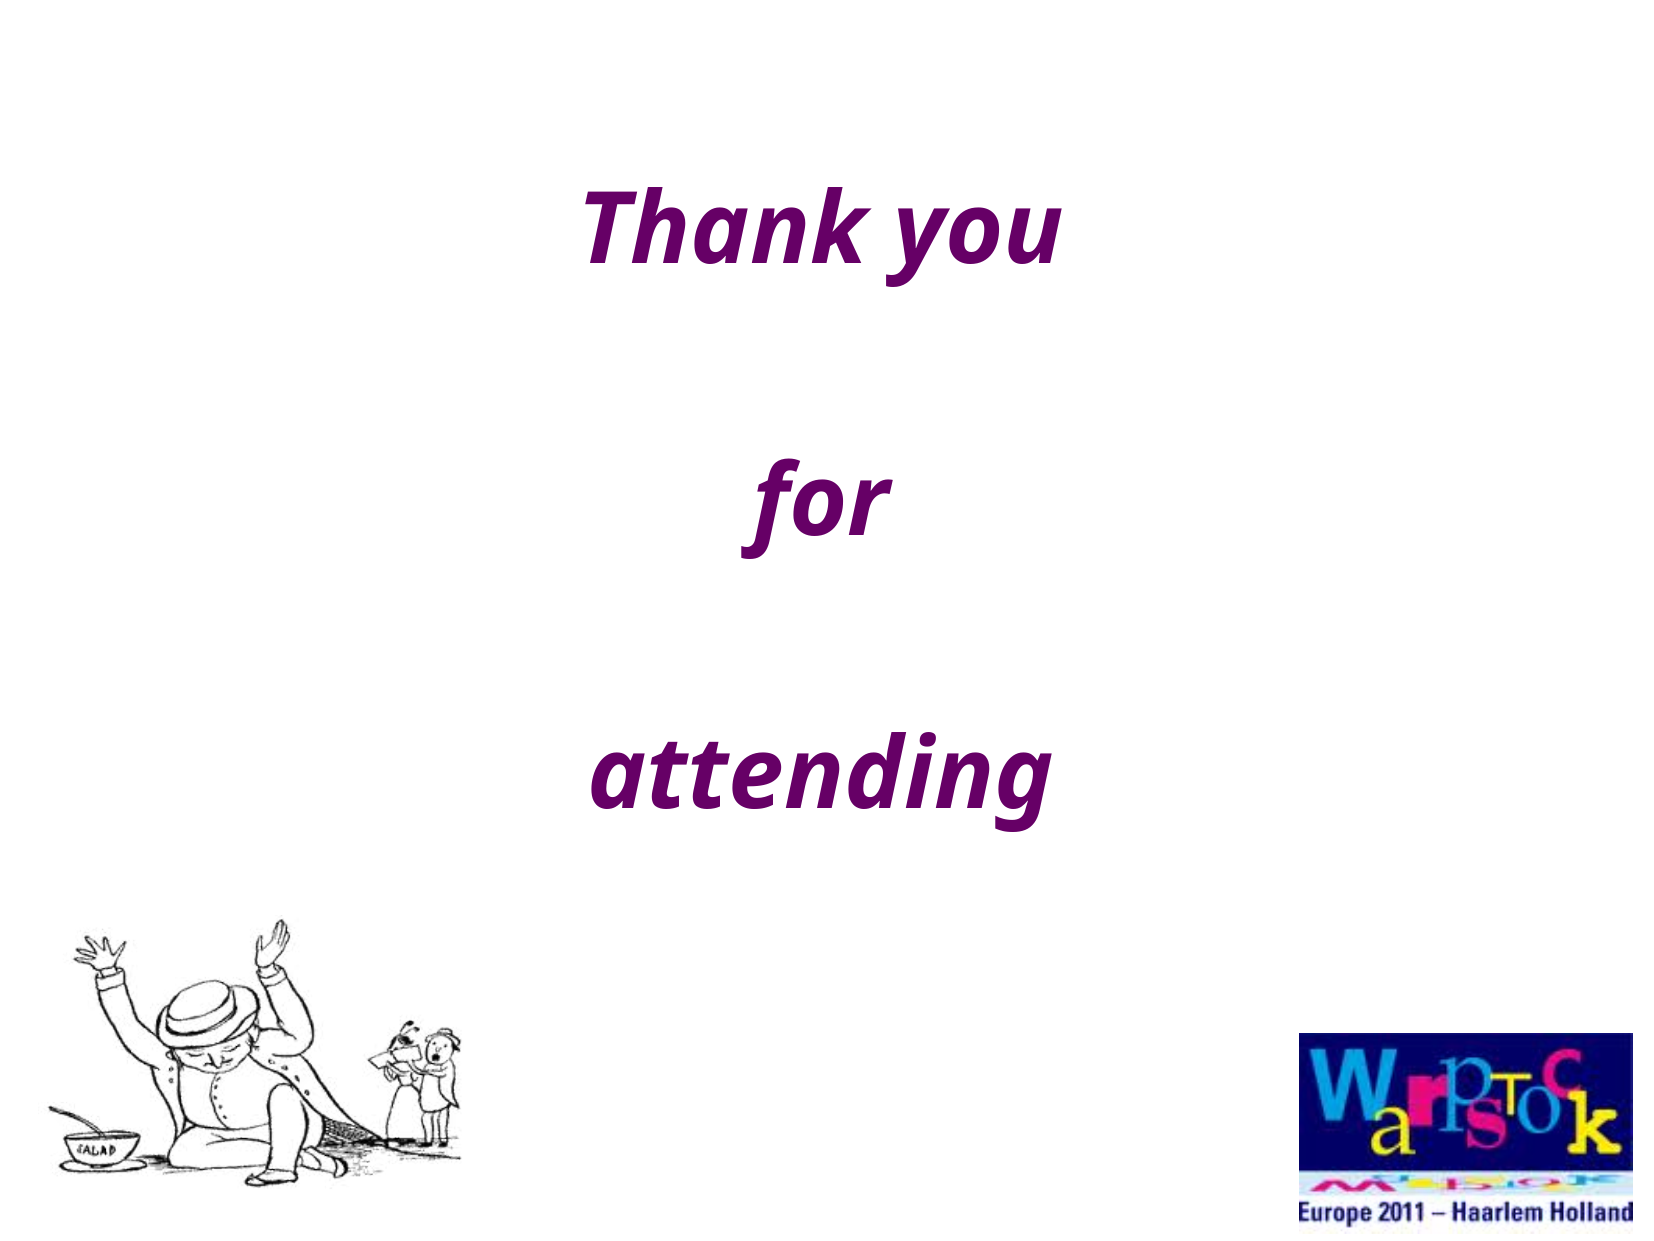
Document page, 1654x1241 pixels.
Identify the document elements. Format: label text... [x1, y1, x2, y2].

picture [1299, 1033, 1633, 1234]
picture [38, 915, 473, 1194]
title Thank you for attending [76, 206, 1565, 788]
